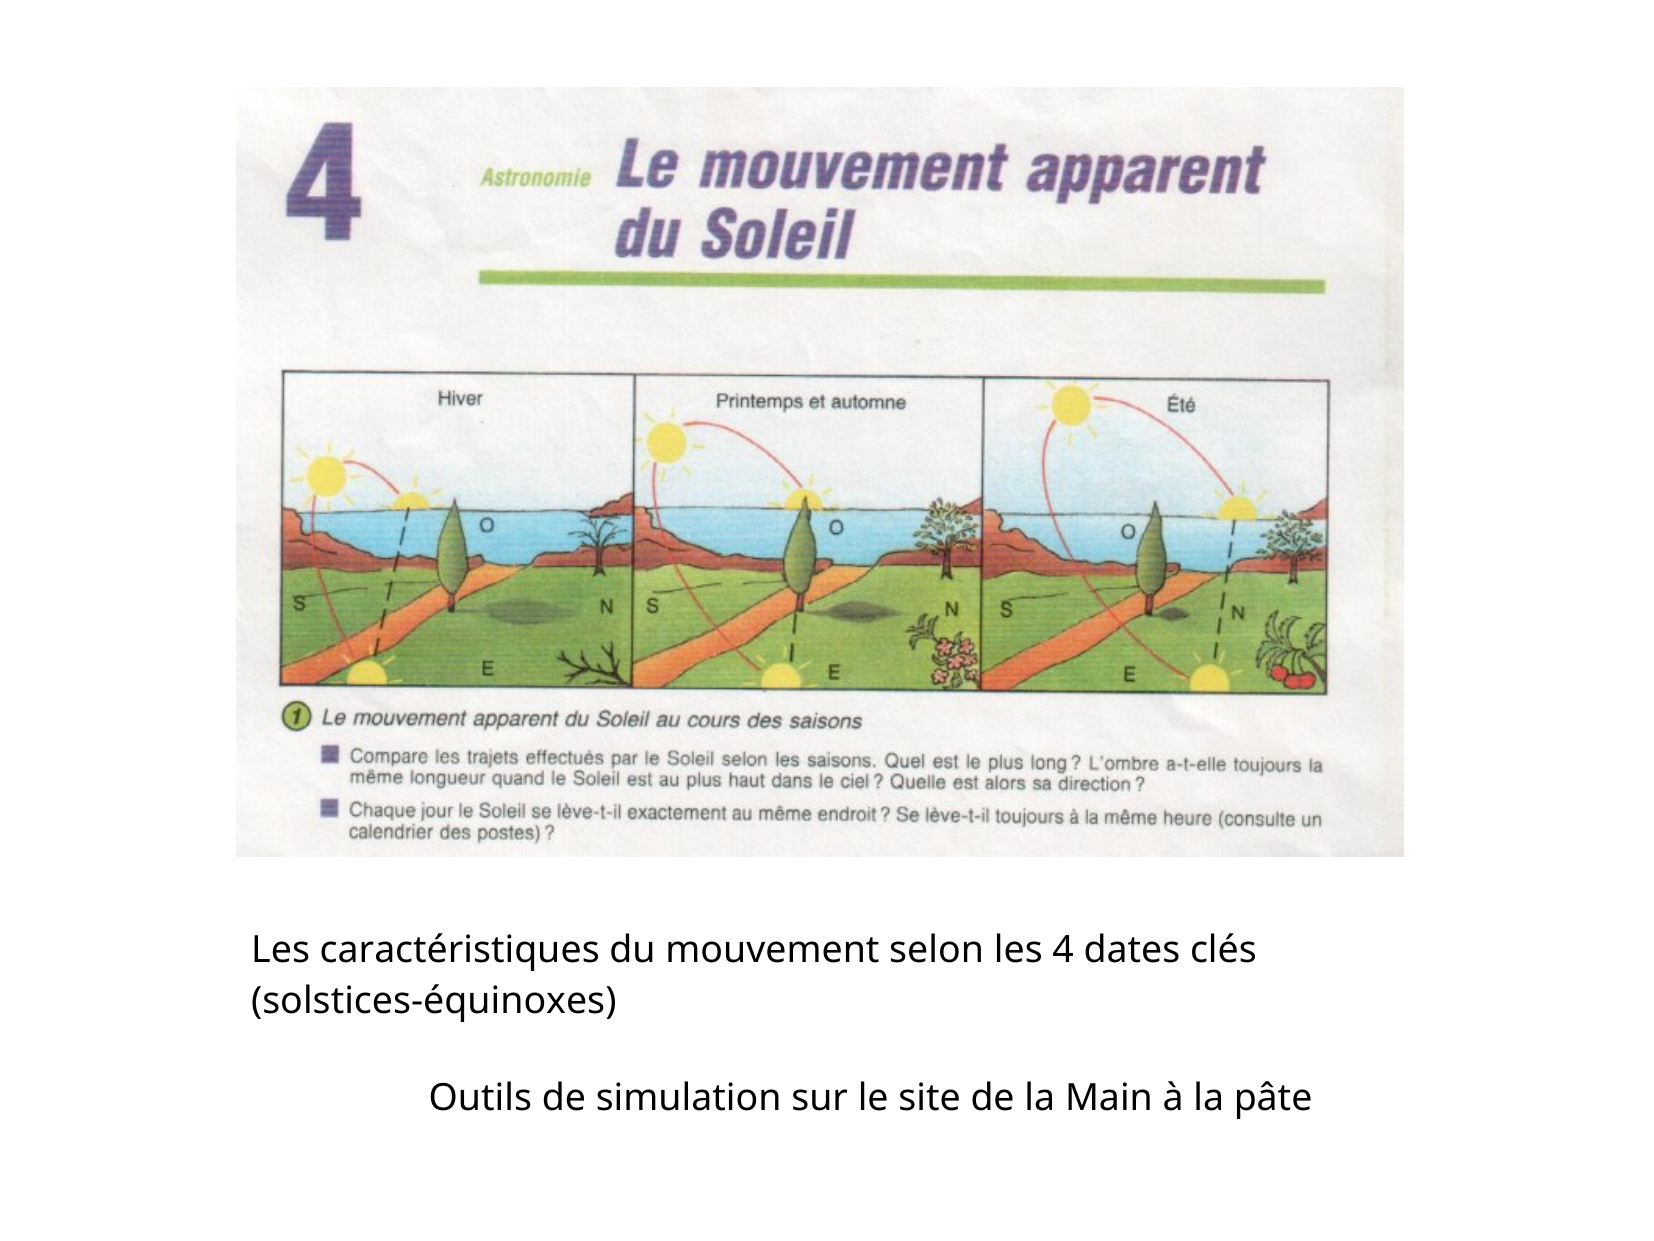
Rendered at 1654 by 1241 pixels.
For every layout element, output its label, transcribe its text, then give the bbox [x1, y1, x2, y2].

picture [236, 87, 1404, 857]
text_box Outils de simulation sur le site de la Main à la pâte [147, 1062, 1595, 1122]
text_box Les caractéristiques du mouvement selon les 4 dates clés (solstices-équinoxes) [236, 915, 1388, 1019]
